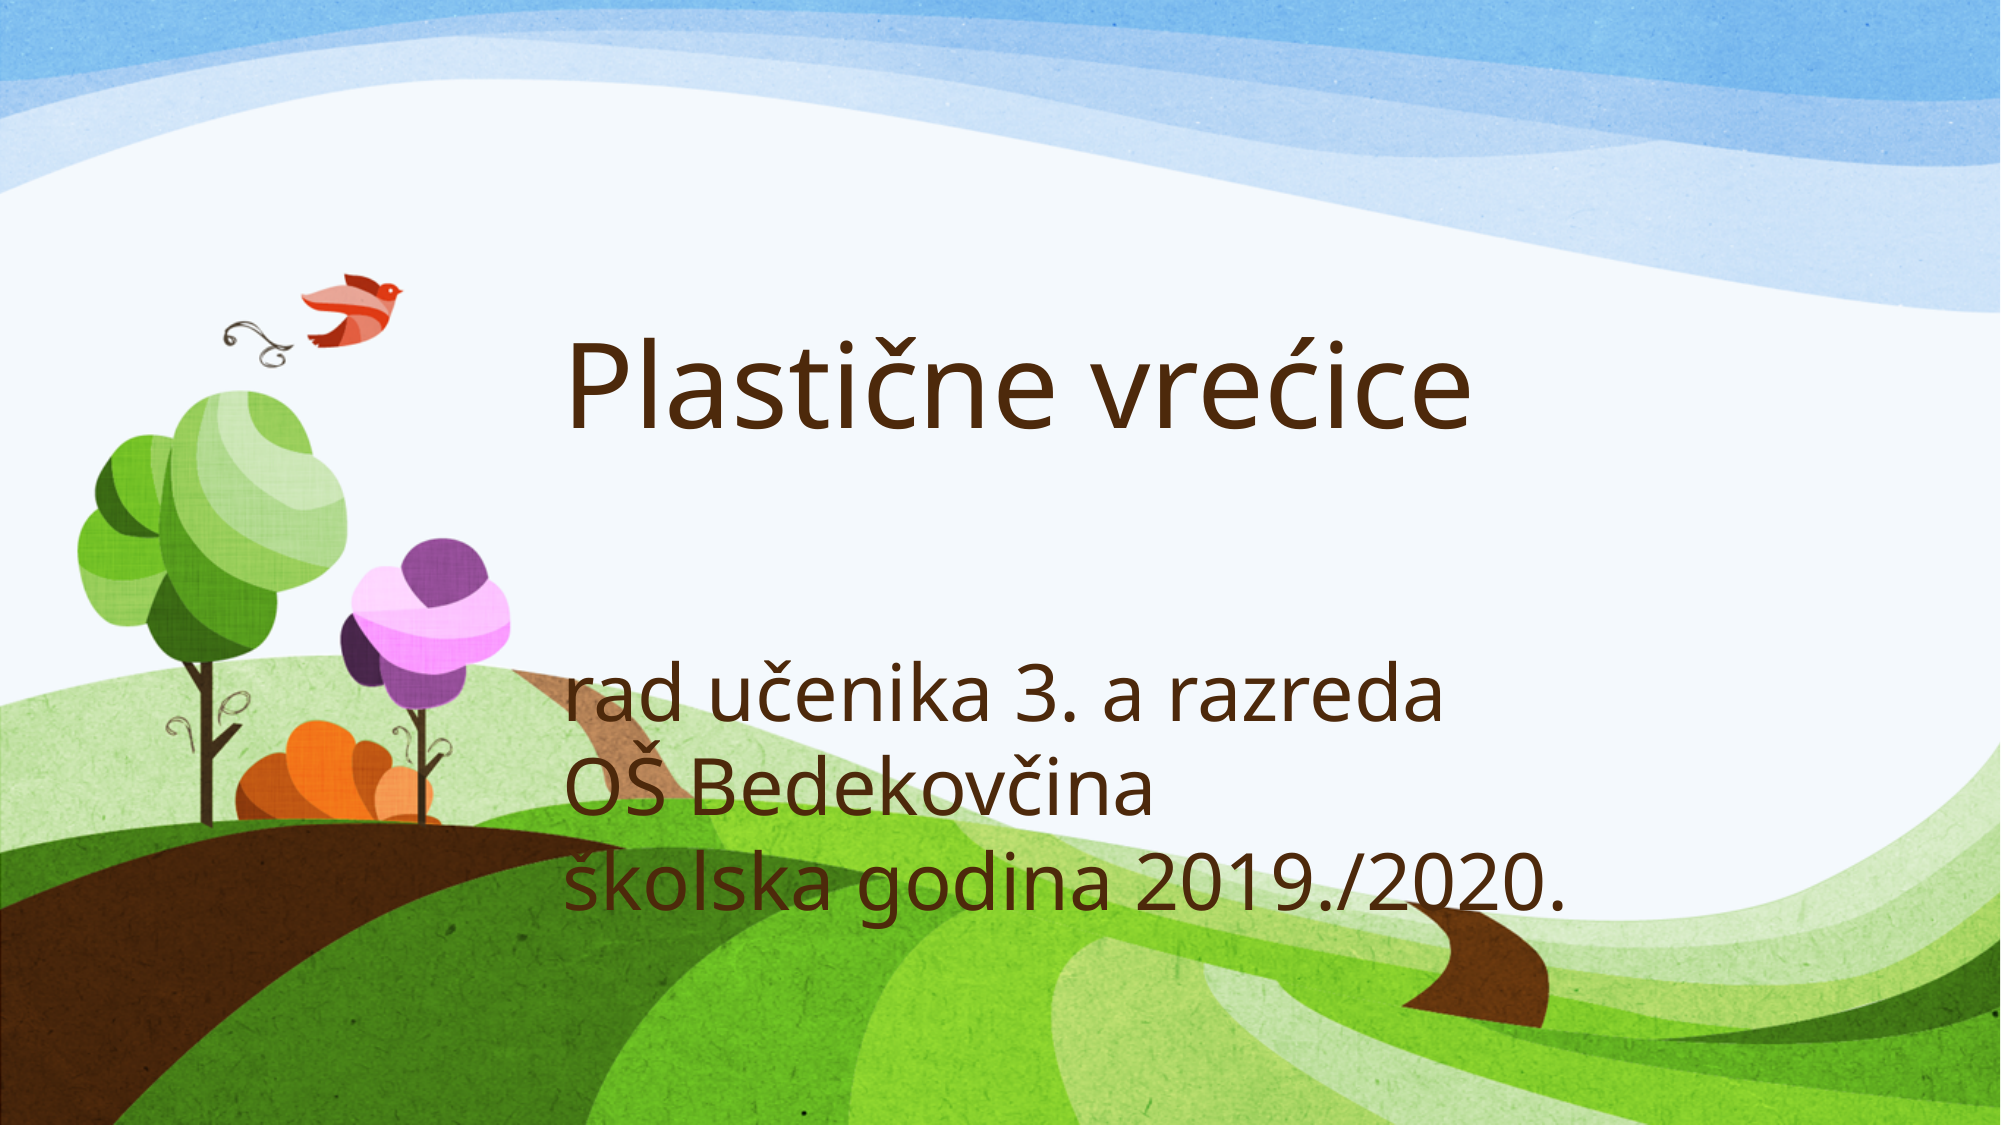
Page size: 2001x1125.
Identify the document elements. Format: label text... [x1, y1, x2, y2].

title Plastične vrećice rad učenika 3. a razreda OŠ Bedekovčina školska godina 2019./2020. [547, 296, 1825, 935]
